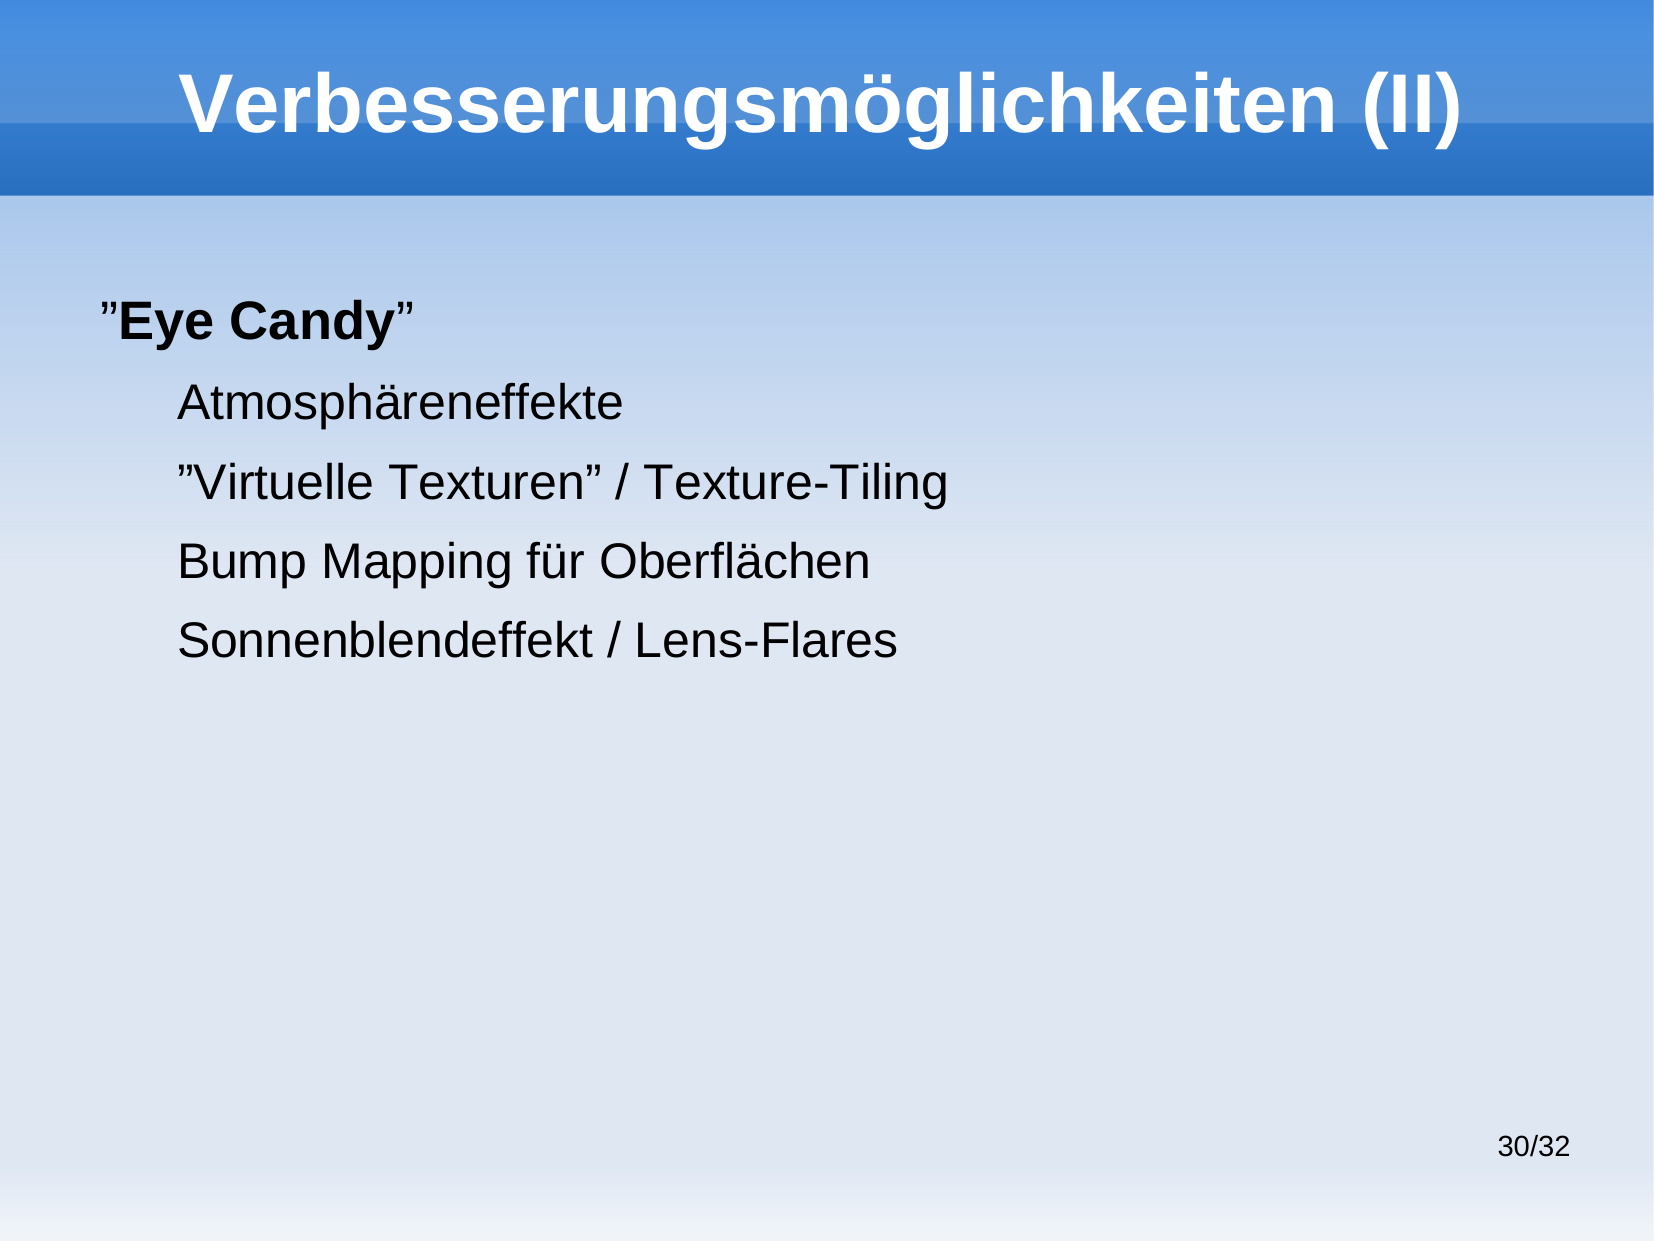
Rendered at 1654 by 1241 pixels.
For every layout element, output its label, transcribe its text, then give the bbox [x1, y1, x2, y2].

picture [0, 0, 1654, 1241]
title Verbesserungsmöglichkeiten (II) [76, 7, 1565, 200]
list ”Eye Candy” Atmosphäreneffekte ”Virtuelle Texturen” / Texture-Tiling Bump Mapping für Oberflächen Sonnenblendeffekt / Lens-Flares [82, 290, 1571, 1094]
